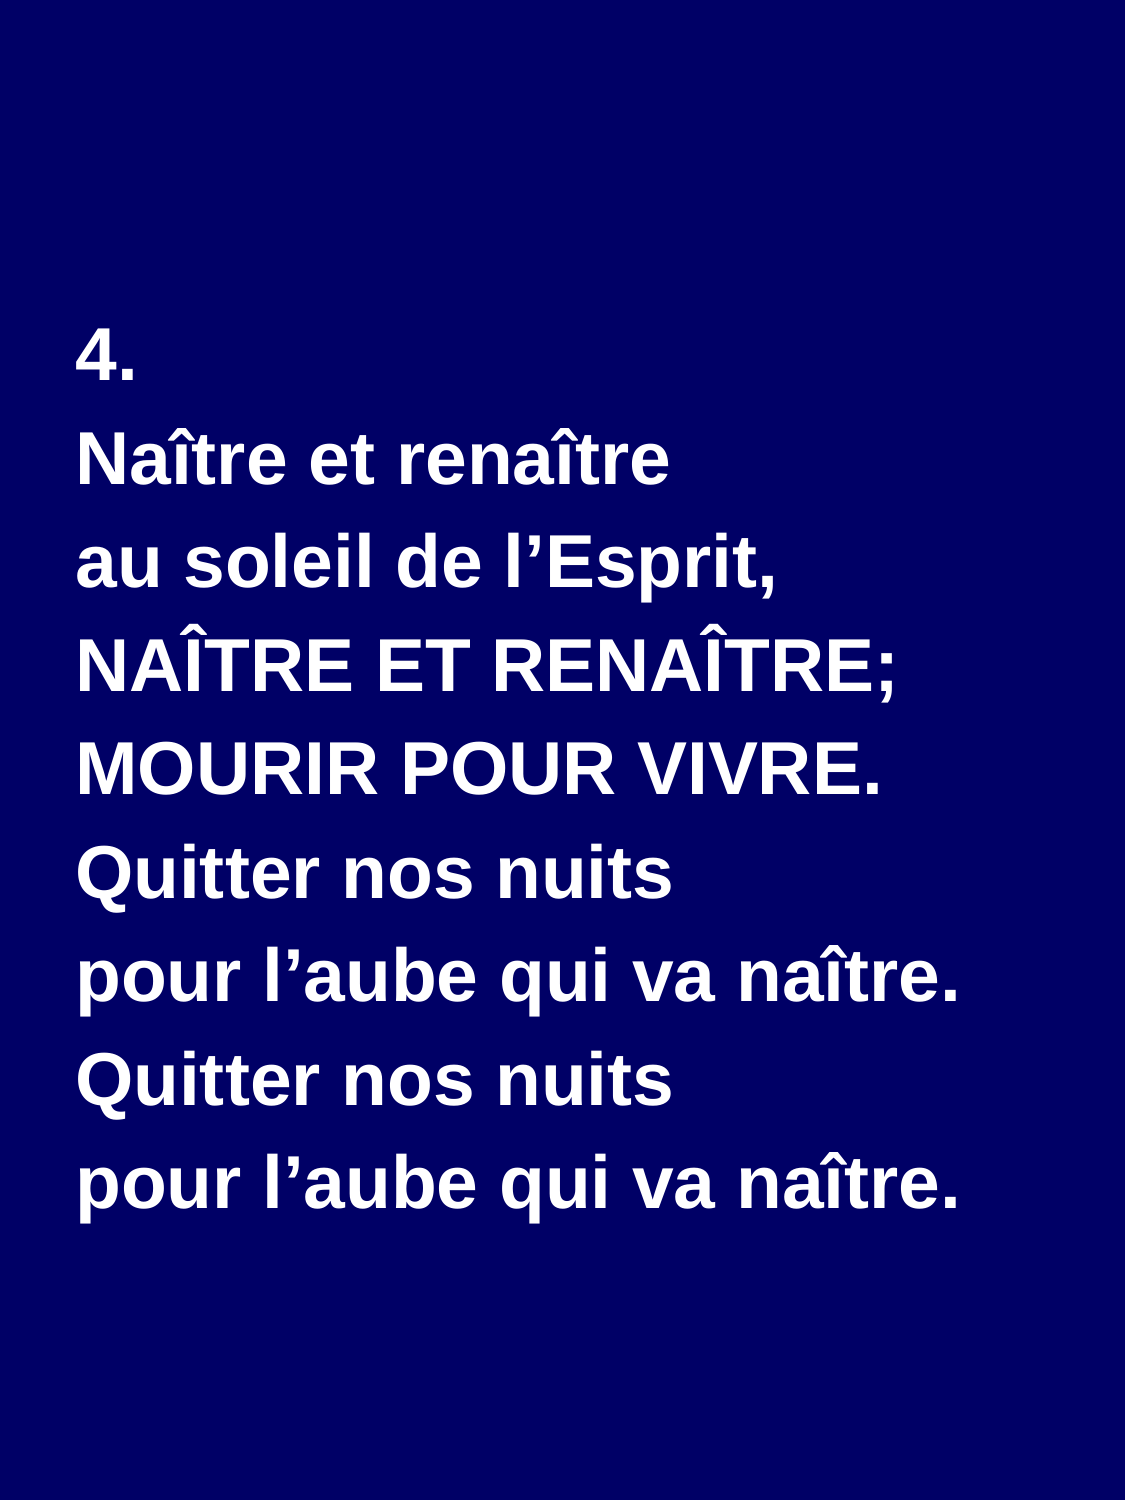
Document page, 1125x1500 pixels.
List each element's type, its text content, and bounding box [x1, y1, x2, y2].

text_box 4. Naître et renaître au soleil de l’Esprit, NAÎTRE ET RENAÎTRE; MOURIR POUR VIVRE. Quitter nos nuits pour l’aube qui va naître. Quitter nos nuits pour l’aube qui va naître. [59, 91, 1111, 1335]
